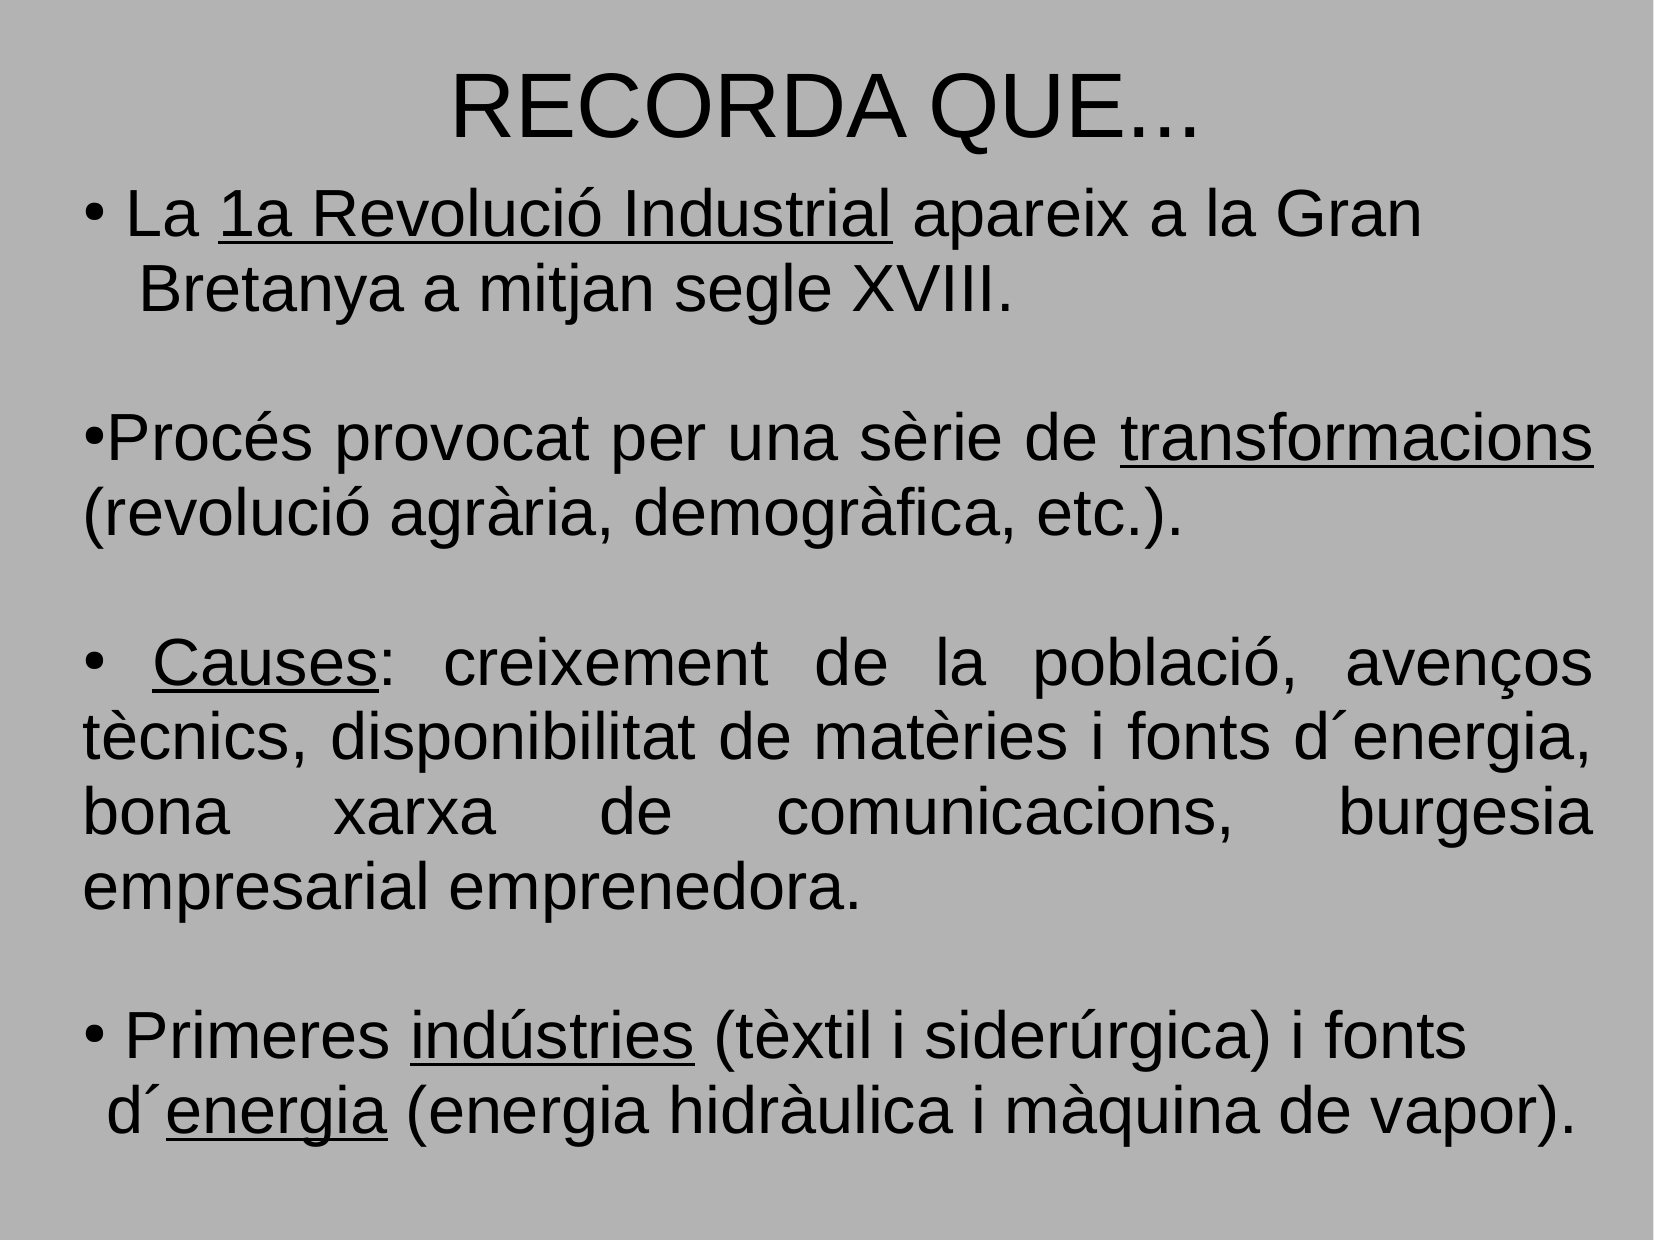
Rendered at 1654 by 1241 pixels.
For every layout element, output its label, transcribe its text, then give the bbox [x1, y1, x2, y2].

subtitle La 1a Revolució Industrial apareix a la Gran Bretanya a mitjan segle XVIII. Procés provocat per una sèrie de transformacions (revolució agrària, demogràfica, etc.). Causes: creixement de la població, avenços tècnics, disponibilitat de matèries i fonts d´energia, bona xarxa de comunicacions, burgesia empresarial emprenedora. Primeres indústries (tèxtil i siderúrgica) i fonts d´energia (energia hidràulica i màquina de vapor). [82, 176, 1595, 1223]
title RECORDA QUE... [82, 9, 1571, 176]
